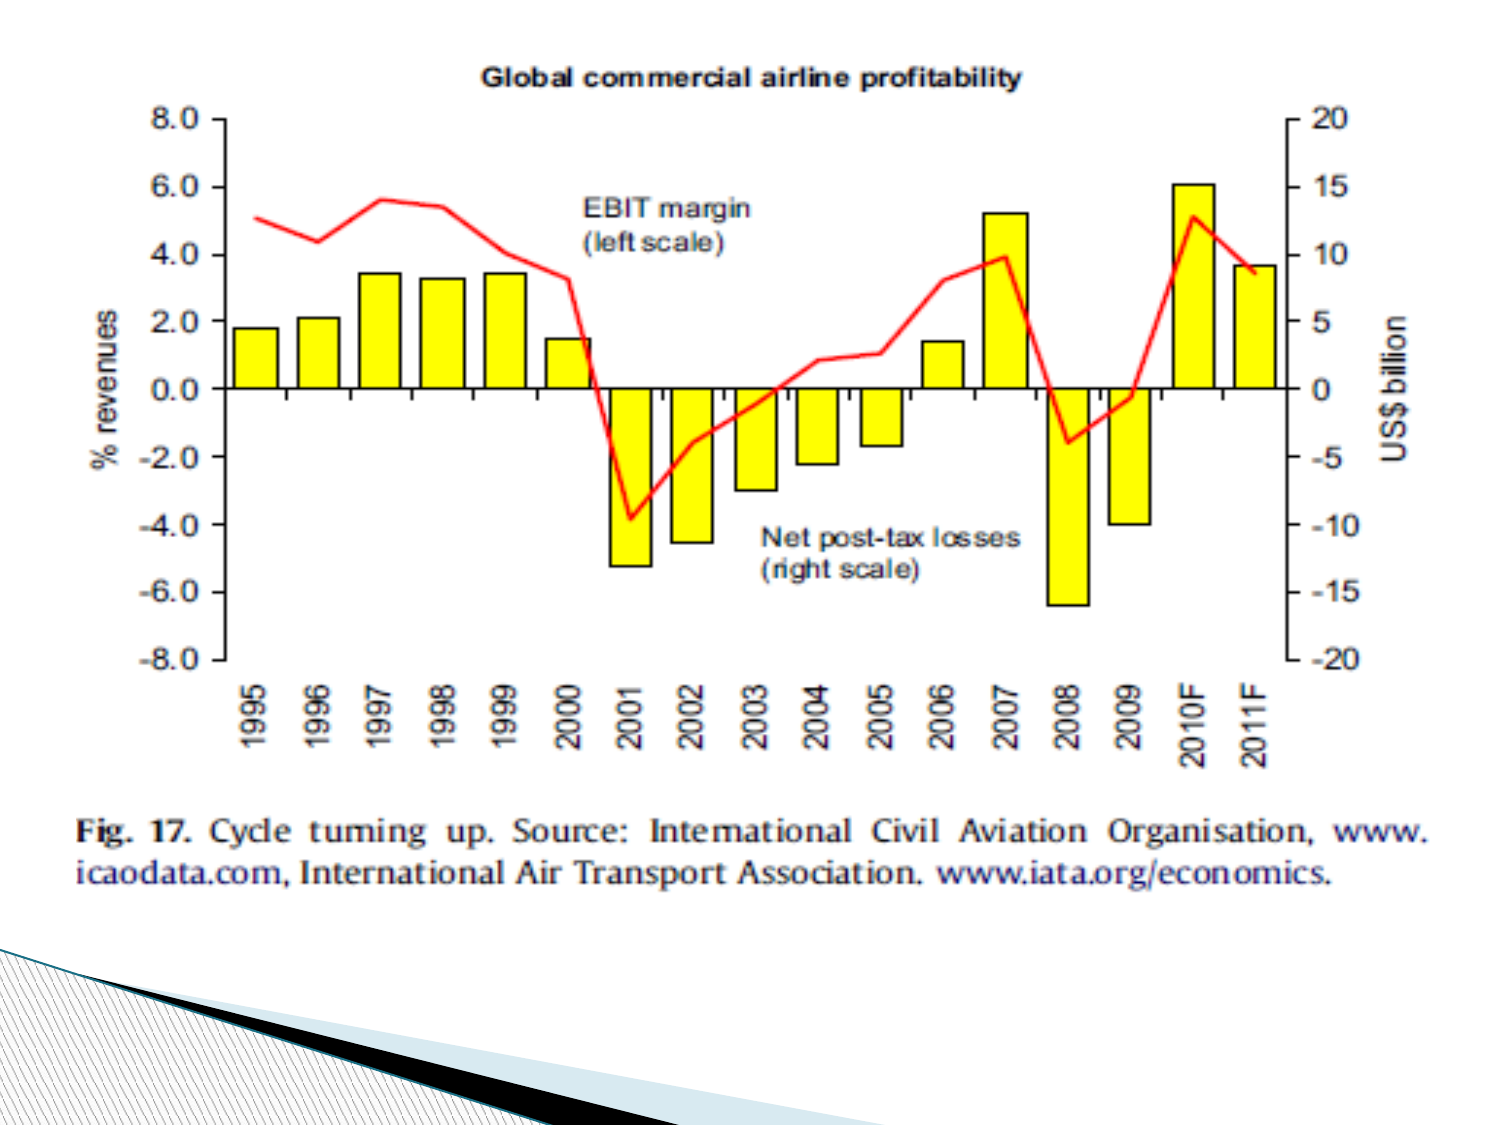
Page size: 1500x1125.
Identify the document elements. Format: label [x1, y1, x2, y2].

picture [0, 952, 543, 1125]
picture [76, 30, 1447, 929]
